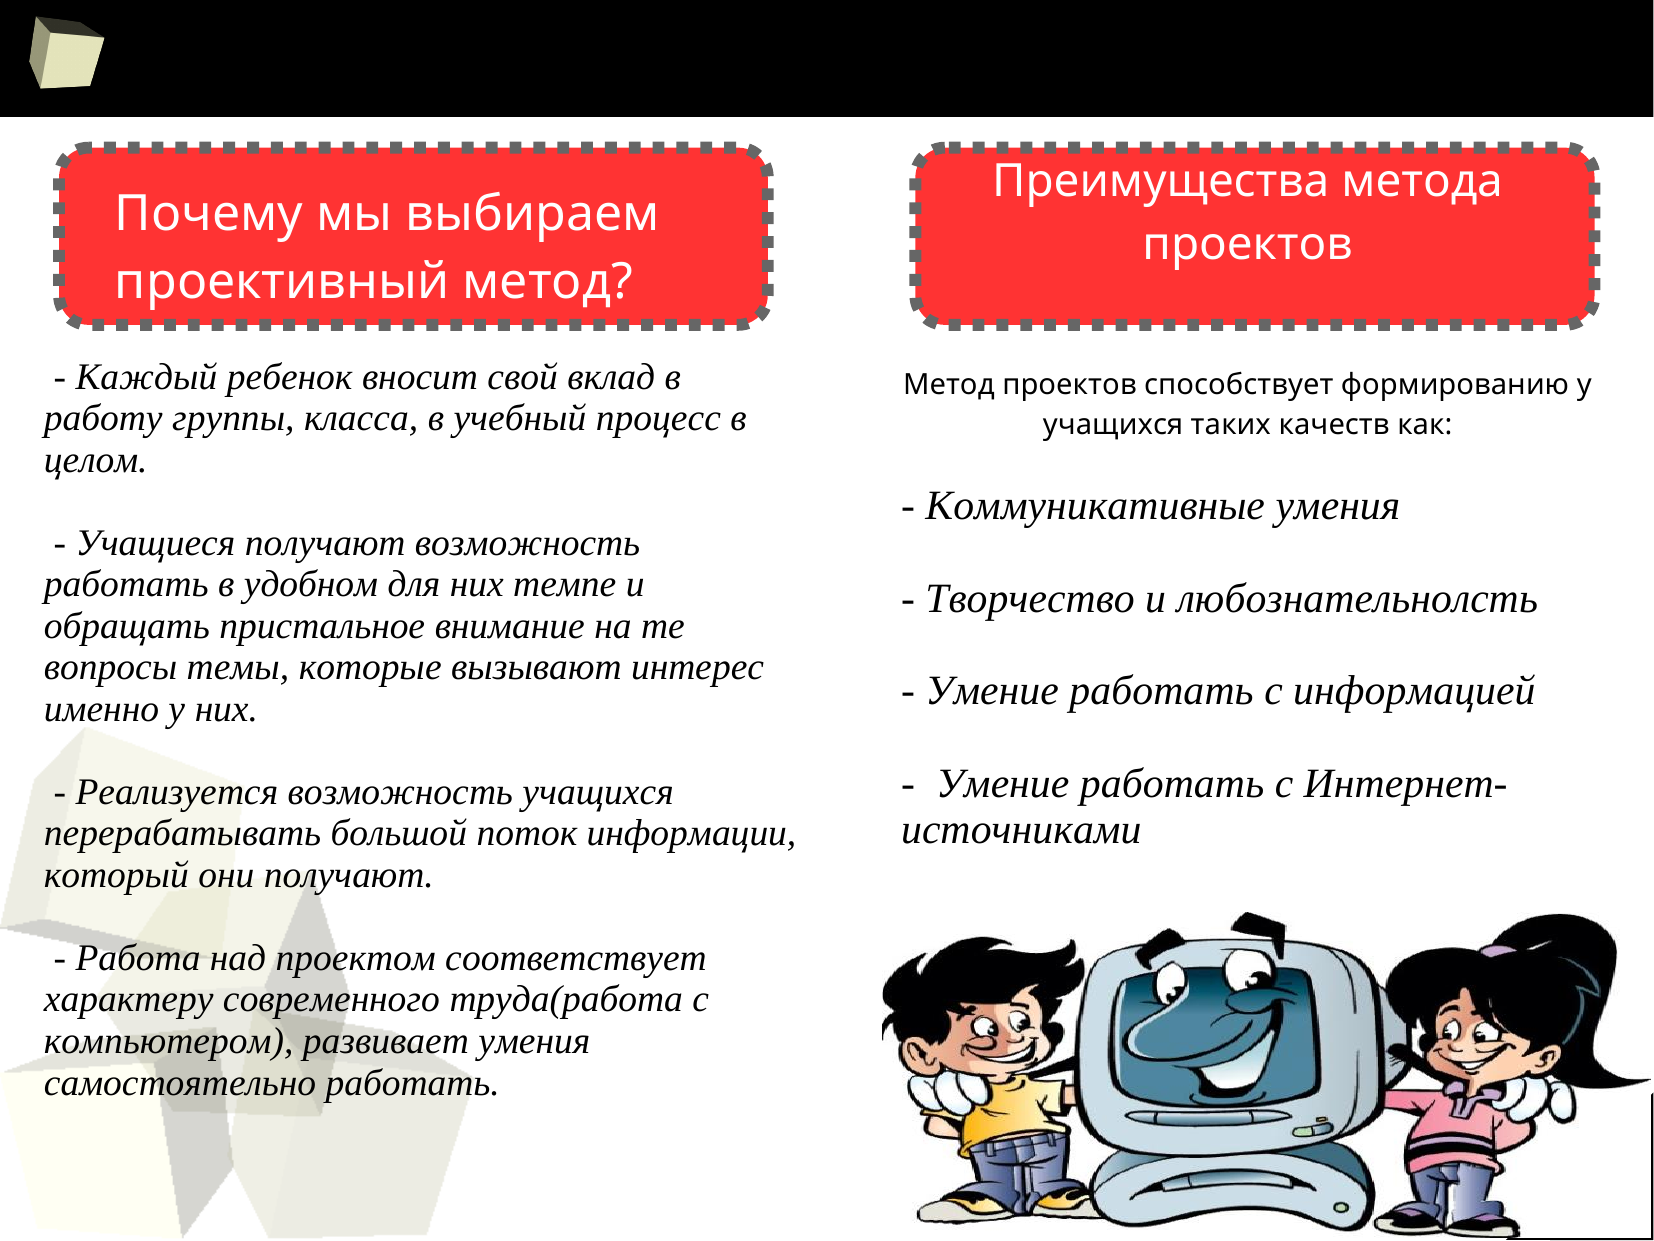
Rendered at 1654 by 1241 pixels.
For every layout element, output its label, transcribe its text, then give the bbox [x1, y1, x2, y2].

text_box [59, 147, 768, 177]
list Почему мы выбираем проективный метод? - Каждый ребенок вносит свой вклад в работу группы, класса, в учебный процесс в целом. - Учащиеся получают возможность работать в удобном для них темпе и обращать пристальное внимание на те вопросы темы, которые вызывают интерес именно у них. - Реализуется возможность учащихся перерабатывать большой поток информации, который они получают. - Работа над проектом соответствует характеру современного труда(работа с компьютером), развивает умения самостоятельно работать. [44, 177, 809, 1200]
picture [882, 912, 1651, 1238]
list Преимущества метода проектов Метод проектов способствует формированию у учащихся таких качеств как: - Коммуникативные умения - Творчество и любознательнолсть - Умение работать с информацией - Умение работать с Интернет-источниками [830, 147, 1595, 1211]
picture [0, 726, 477, 1240]
